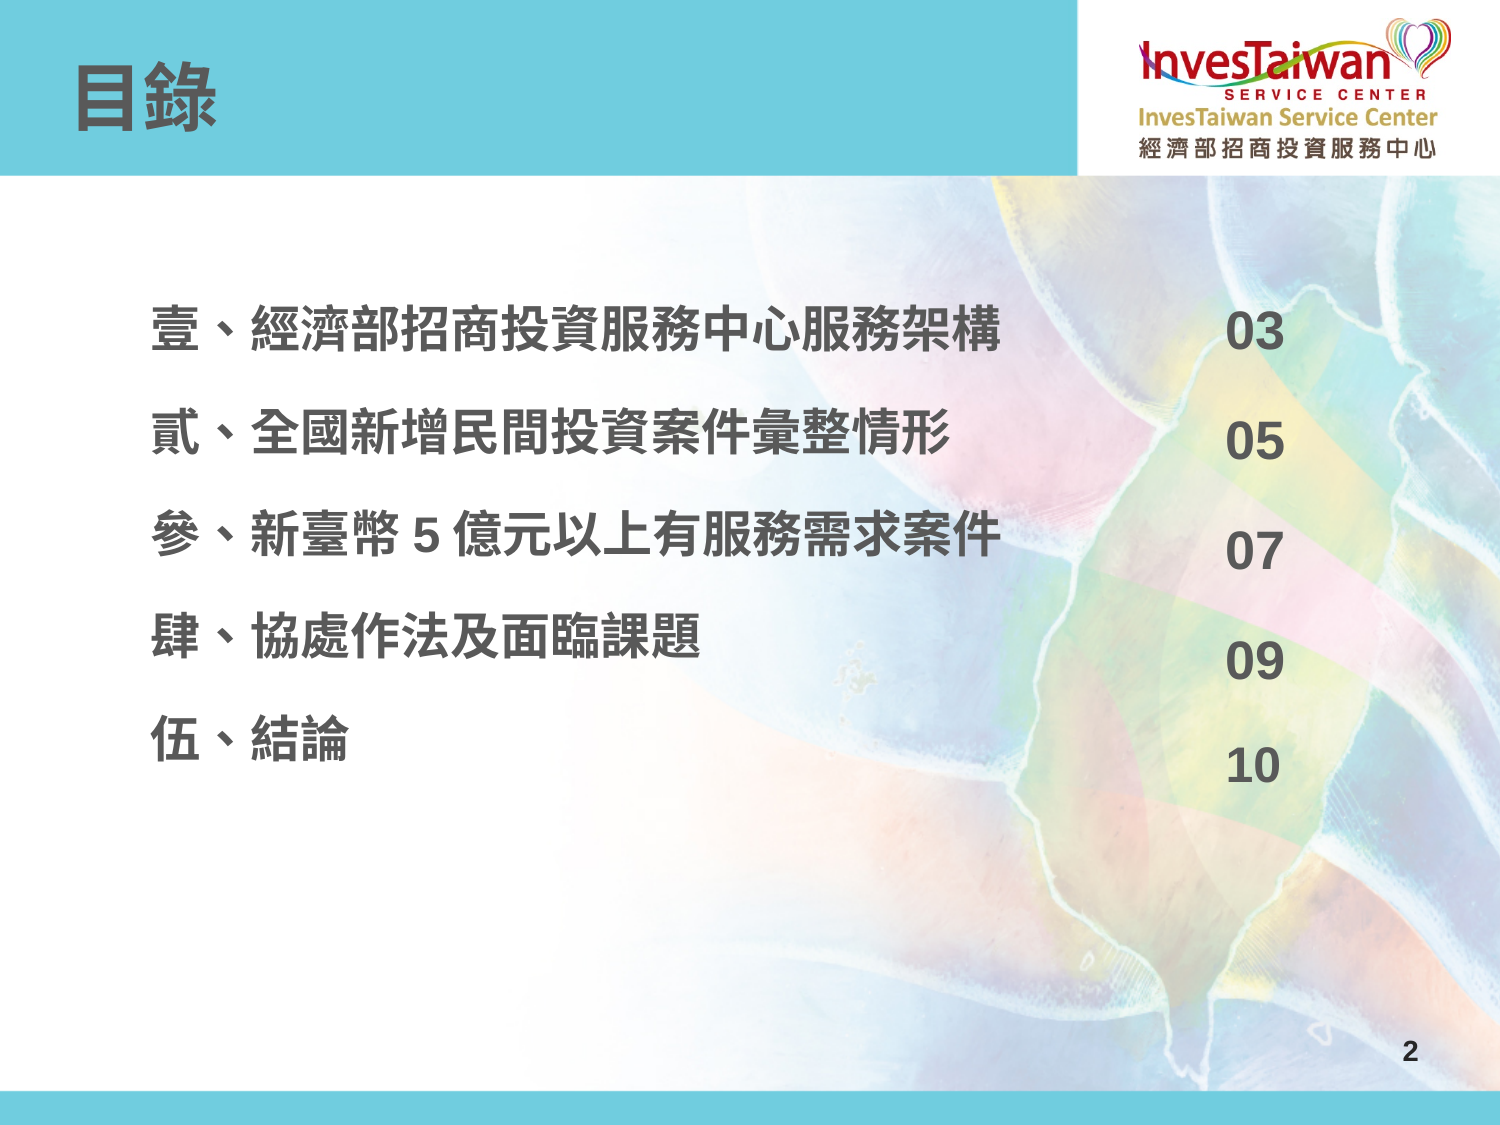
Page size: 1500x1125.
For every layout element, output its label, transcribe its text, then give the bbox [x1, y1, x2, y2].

text_box 03 05 07 09 10 [1210, 255, 1329, 906]
text_box 2 [1387, 1024, 1471, 1103]
text_box 壹、經濟部招商投資服務中心服務架構 貳、全國新增民間投資案件彙整情形 參、新臺幣5億元以上有服務需求案件 肆、協處作法及面臨課題 伍、結論 [135, 259, 1188, 906]
title 目錄 [53, 19, 951, 173]
